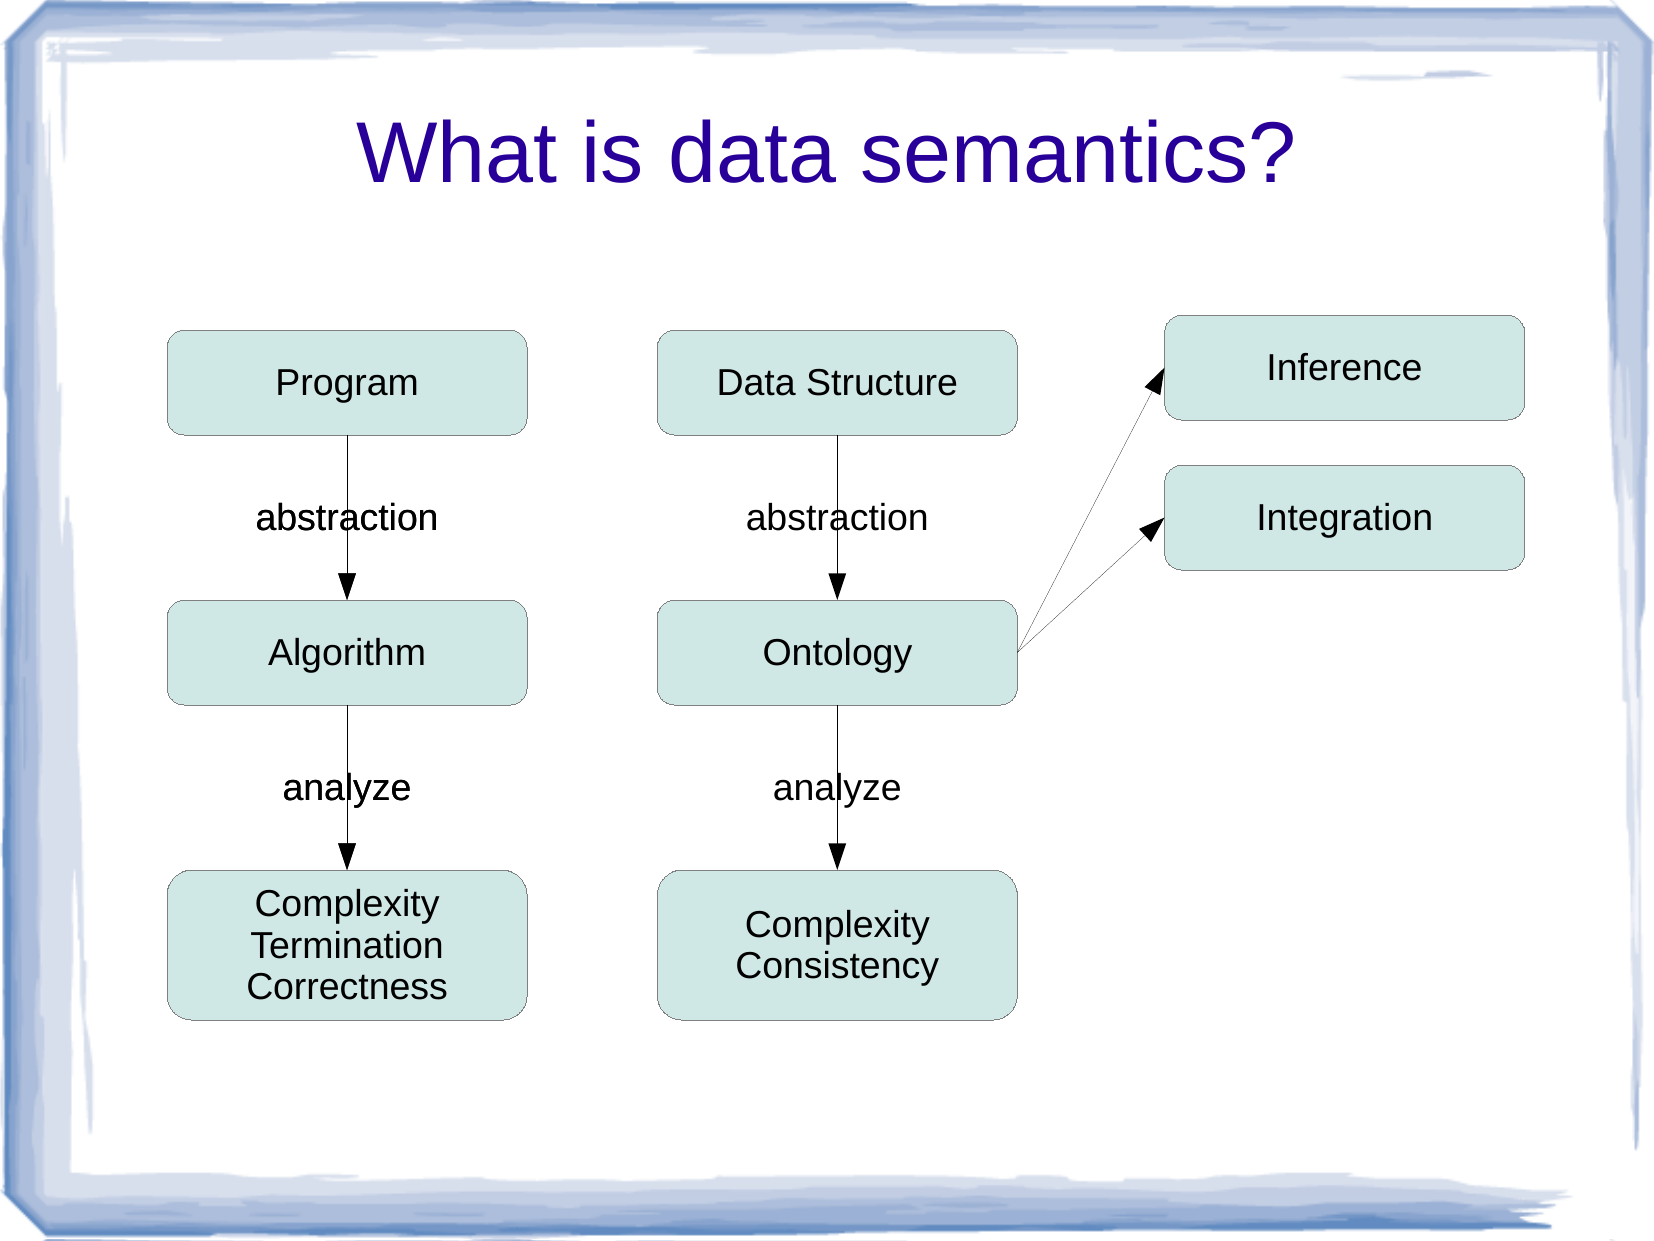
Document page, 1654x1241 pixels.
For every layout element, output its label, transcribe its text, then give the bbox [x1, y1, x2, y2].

text_box Inference [1164, 315, 1525, 421]
picture [0, 0, 1654, 1241]
text_box Algorithm [167, 600, 528, 706]
title What is data semantics? [82, 49, 1571, 257]
text_box Program [167, 330, 528, 436]
text_box Ontology [657, 600, 1018, 706]
text_box Data Structure [657, 330, 1018, 436]
text_box Integration [1164, 465, 1525, 571]
text_box Complexity Consistency [657, 870, 1018, 1021]
text_box Complexity Termination Correctness [167, 870, 528, 1021]
